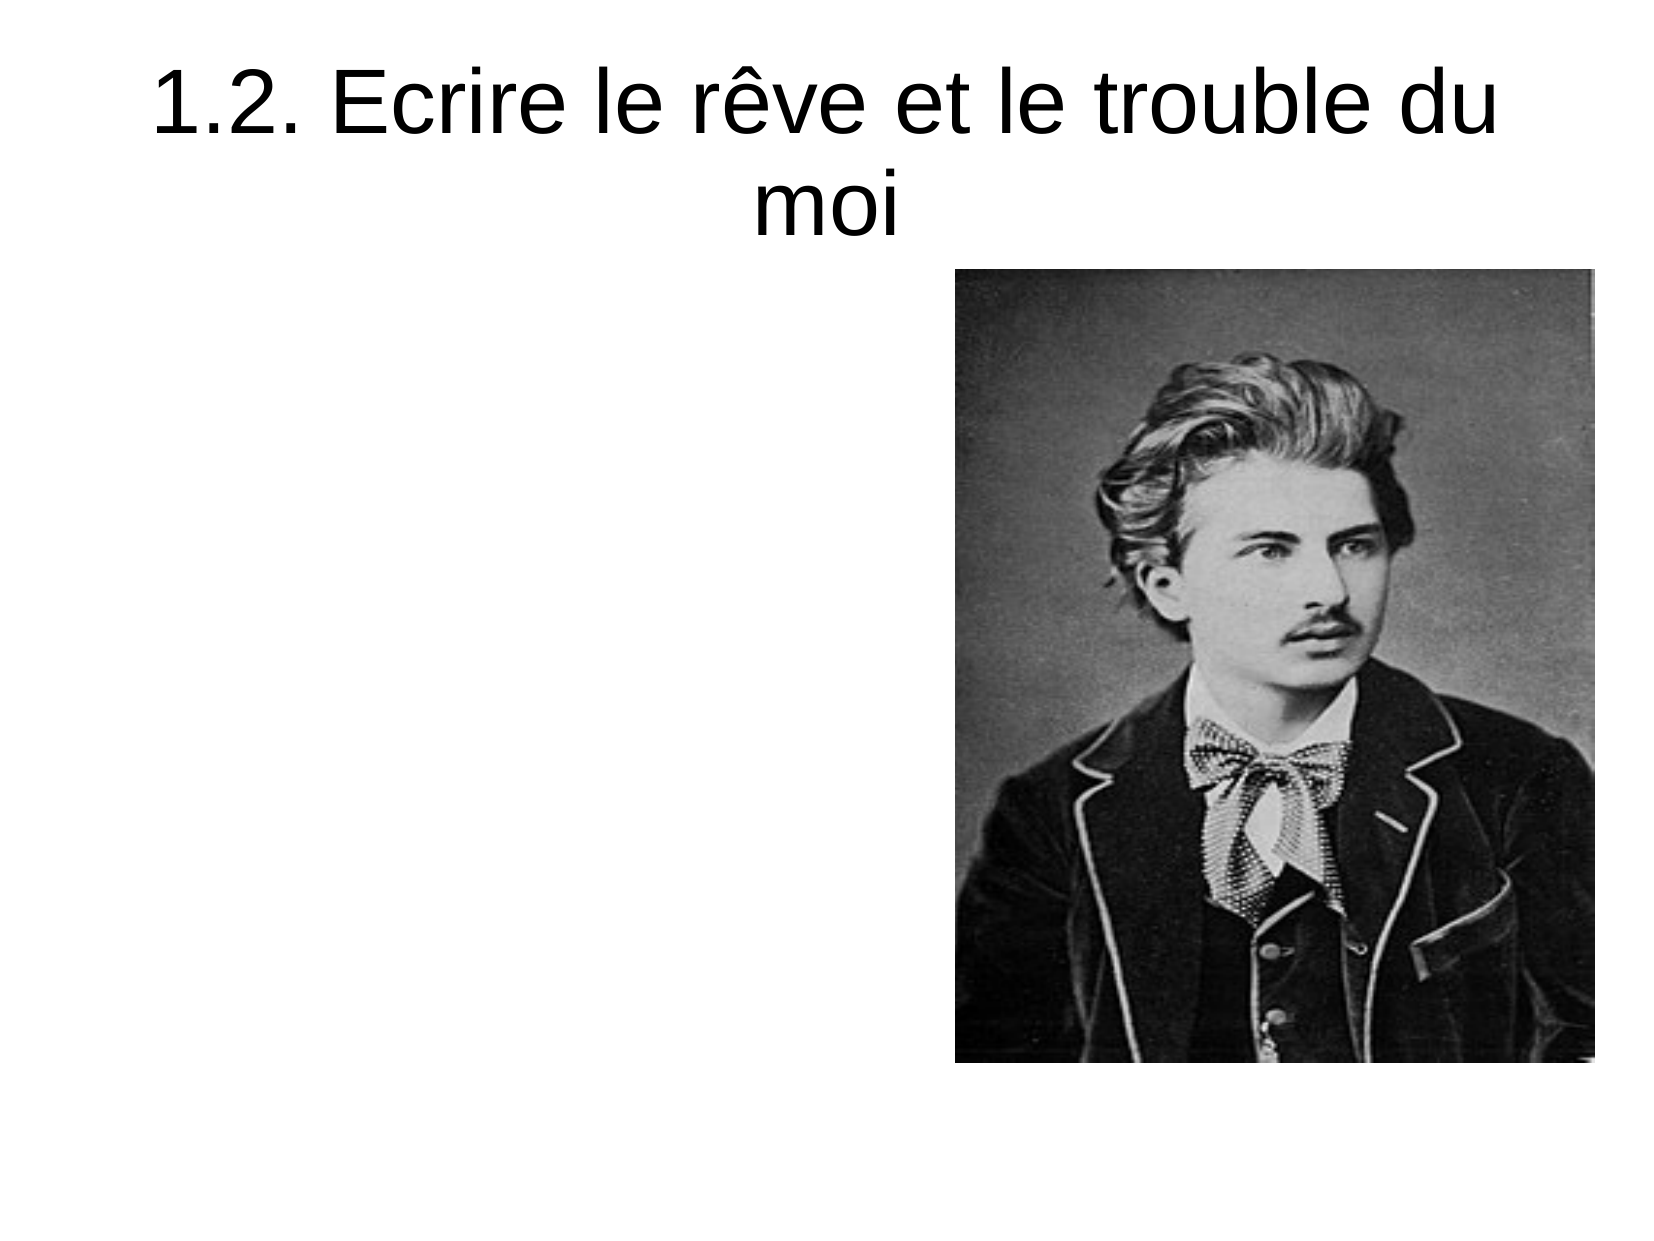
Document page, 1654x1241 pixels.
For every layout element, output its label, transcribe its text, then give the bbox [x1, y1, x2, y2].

picture [955, 269, 1595, 1063]
title 1.2. Ecrire le rêve et le trouble du moi [82, 49, 1571, 257]
